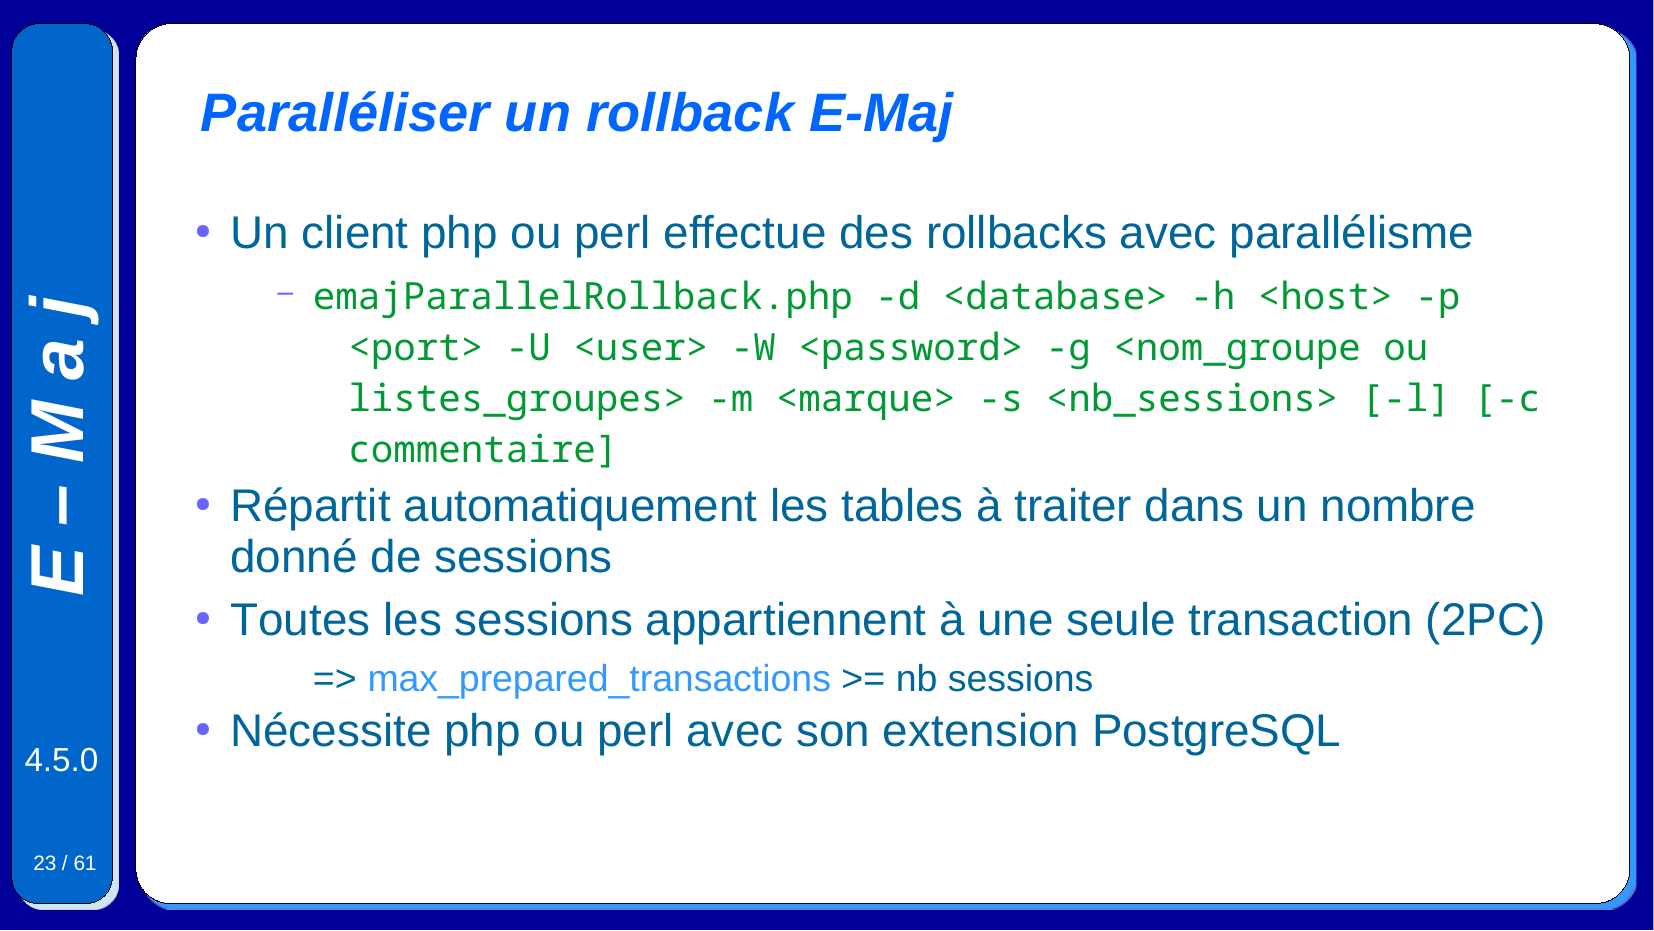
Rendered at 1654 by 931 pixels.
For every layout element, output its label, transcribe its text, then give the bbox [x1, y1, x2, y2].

list Un client php ou perl effectue des rollbacks avec parallélisme emajParallelRollback.php -d <database> -h <host> -p <port> -U <user> -W <password> -g <nom_groupe ou listes_groupes> -m <marque> -s <nb_sessions> [-l] [-c commentaire] Répartit automatiquement les tables à traiter dans un nombre donné de sessions Toutes les sessions appartiennent à une seule transaction (2PC) => max_prepared_transactions >= nb sessions Nécessite php ou perl avec son extension PostgreSQL [177, 206, 1587, 827]
title Paralléliser un rollback E-Maj [200, 34, 1575, 191]
